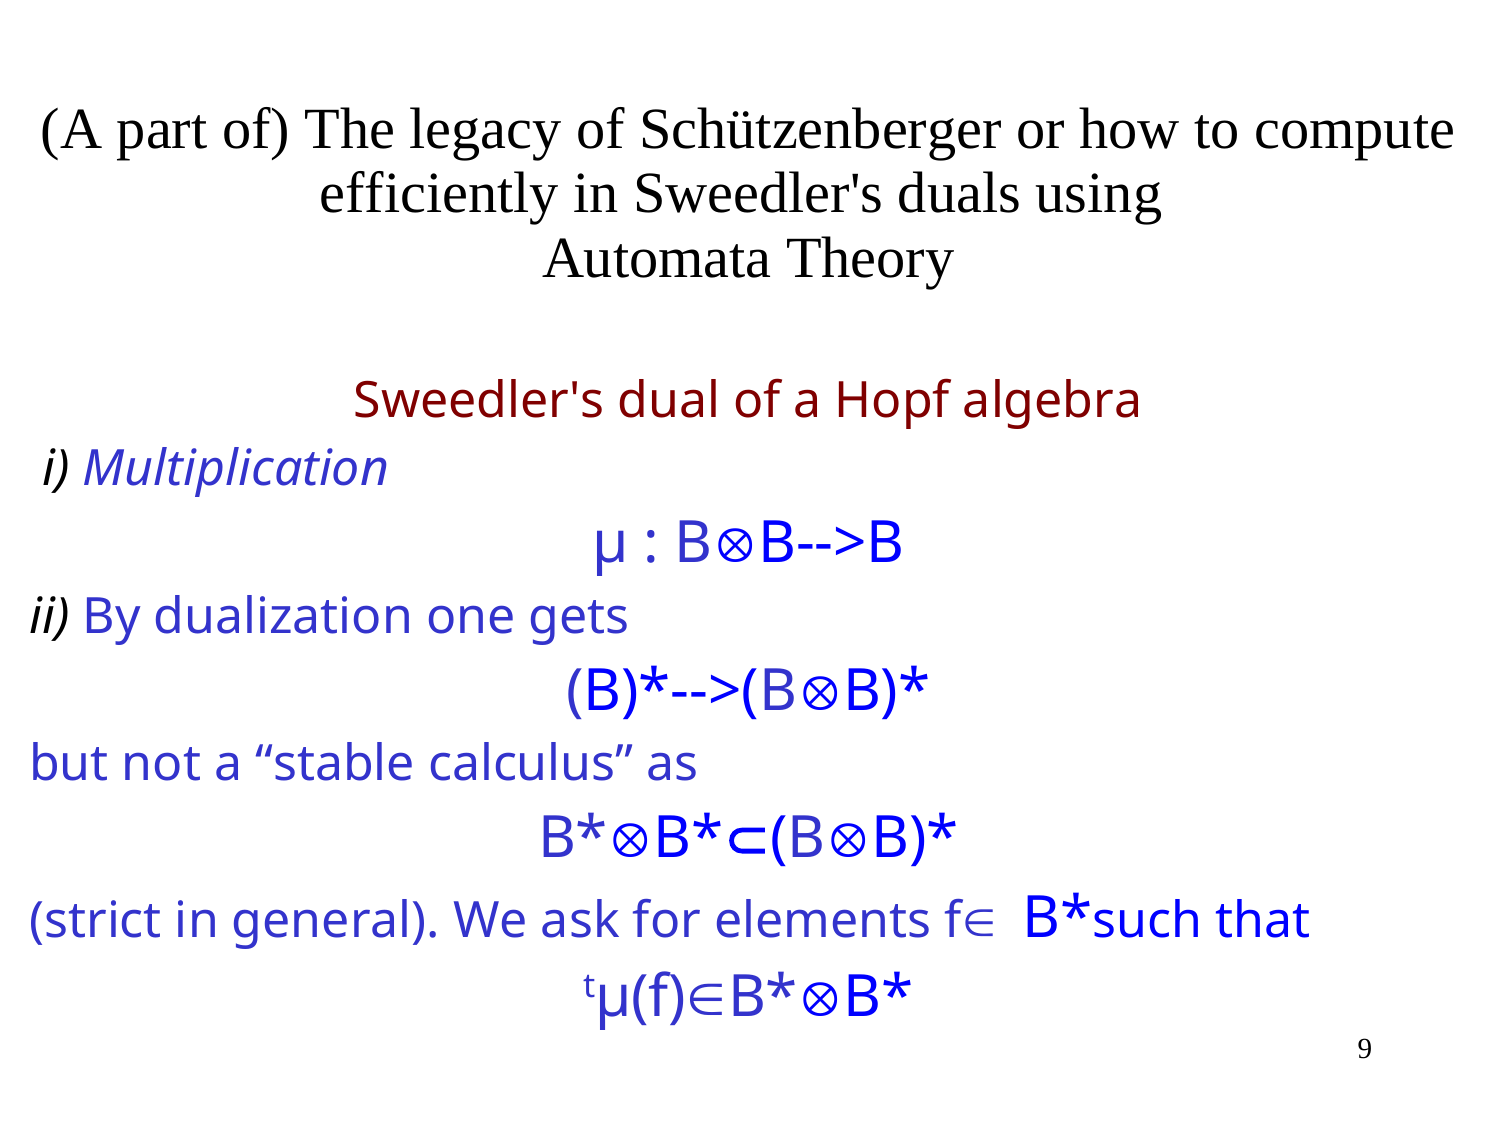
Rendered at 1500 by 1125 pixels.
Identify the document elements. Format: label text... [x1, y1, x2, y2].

text_box (A part of) The legacy of Schützenberger or how to compute efficiently in Sweedler's duals using Automata Theory Sweedler's dual of a Hopf algebra i) Multiplication μ : BB-->B ii) By dualization one gets (B)*-->(BB)* but not a “stable calculus” as B*B*(BB)* (strict in general). We ask for elements f B*such that tμ(f)B*B* [29, 88, 1483, 1110]
